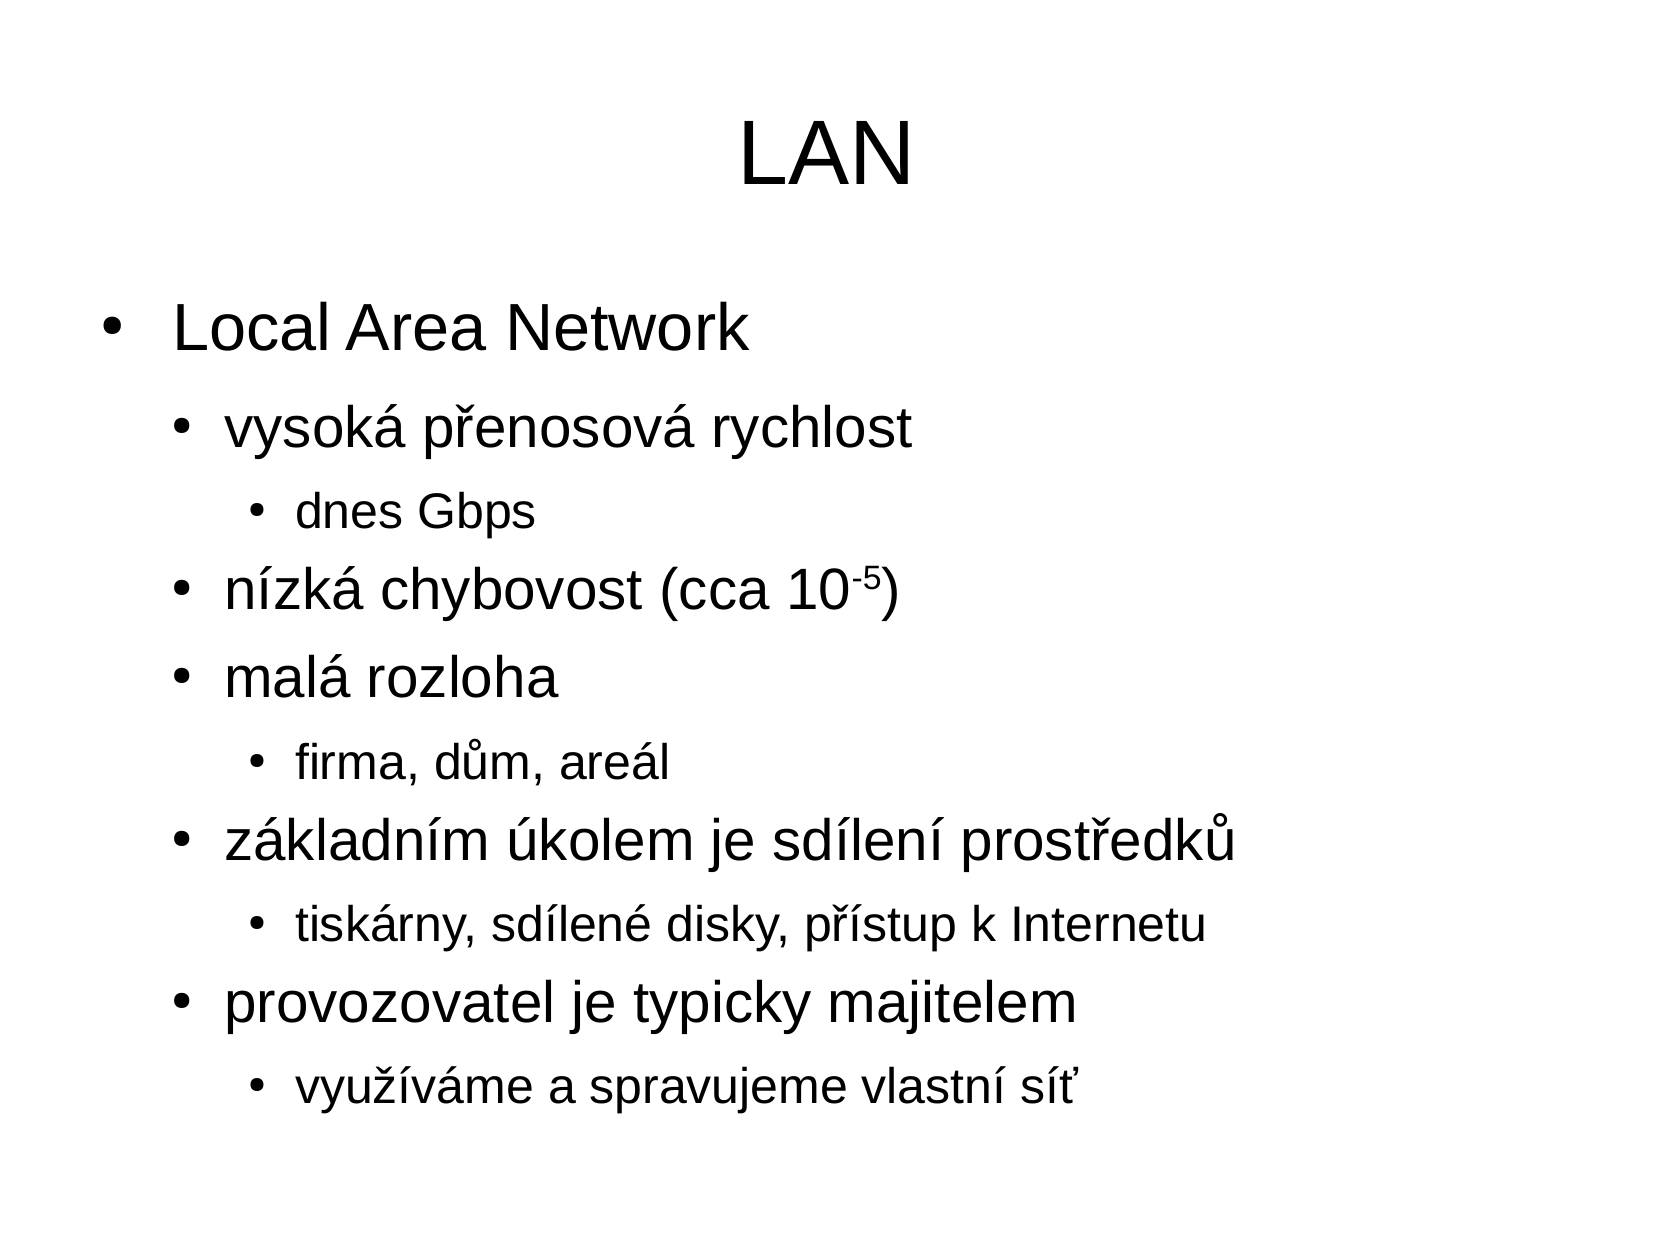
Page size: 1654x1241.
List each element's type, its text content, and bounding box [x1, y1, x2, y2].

title LAN [82, 49, 1571, 257]
list Local Area Network vysoká přenosová rychlost dnes Gbps nízká chybovost (cca 10-5) malá rozloha firma, dům, areál základním úkolem je sdílení prostředků tiskárny, sdílené disky, přístup k Internetu provozovatel je typicky majitelem využíváme a spravujeme vlastní síť [82, 290, 1571, 1109]
